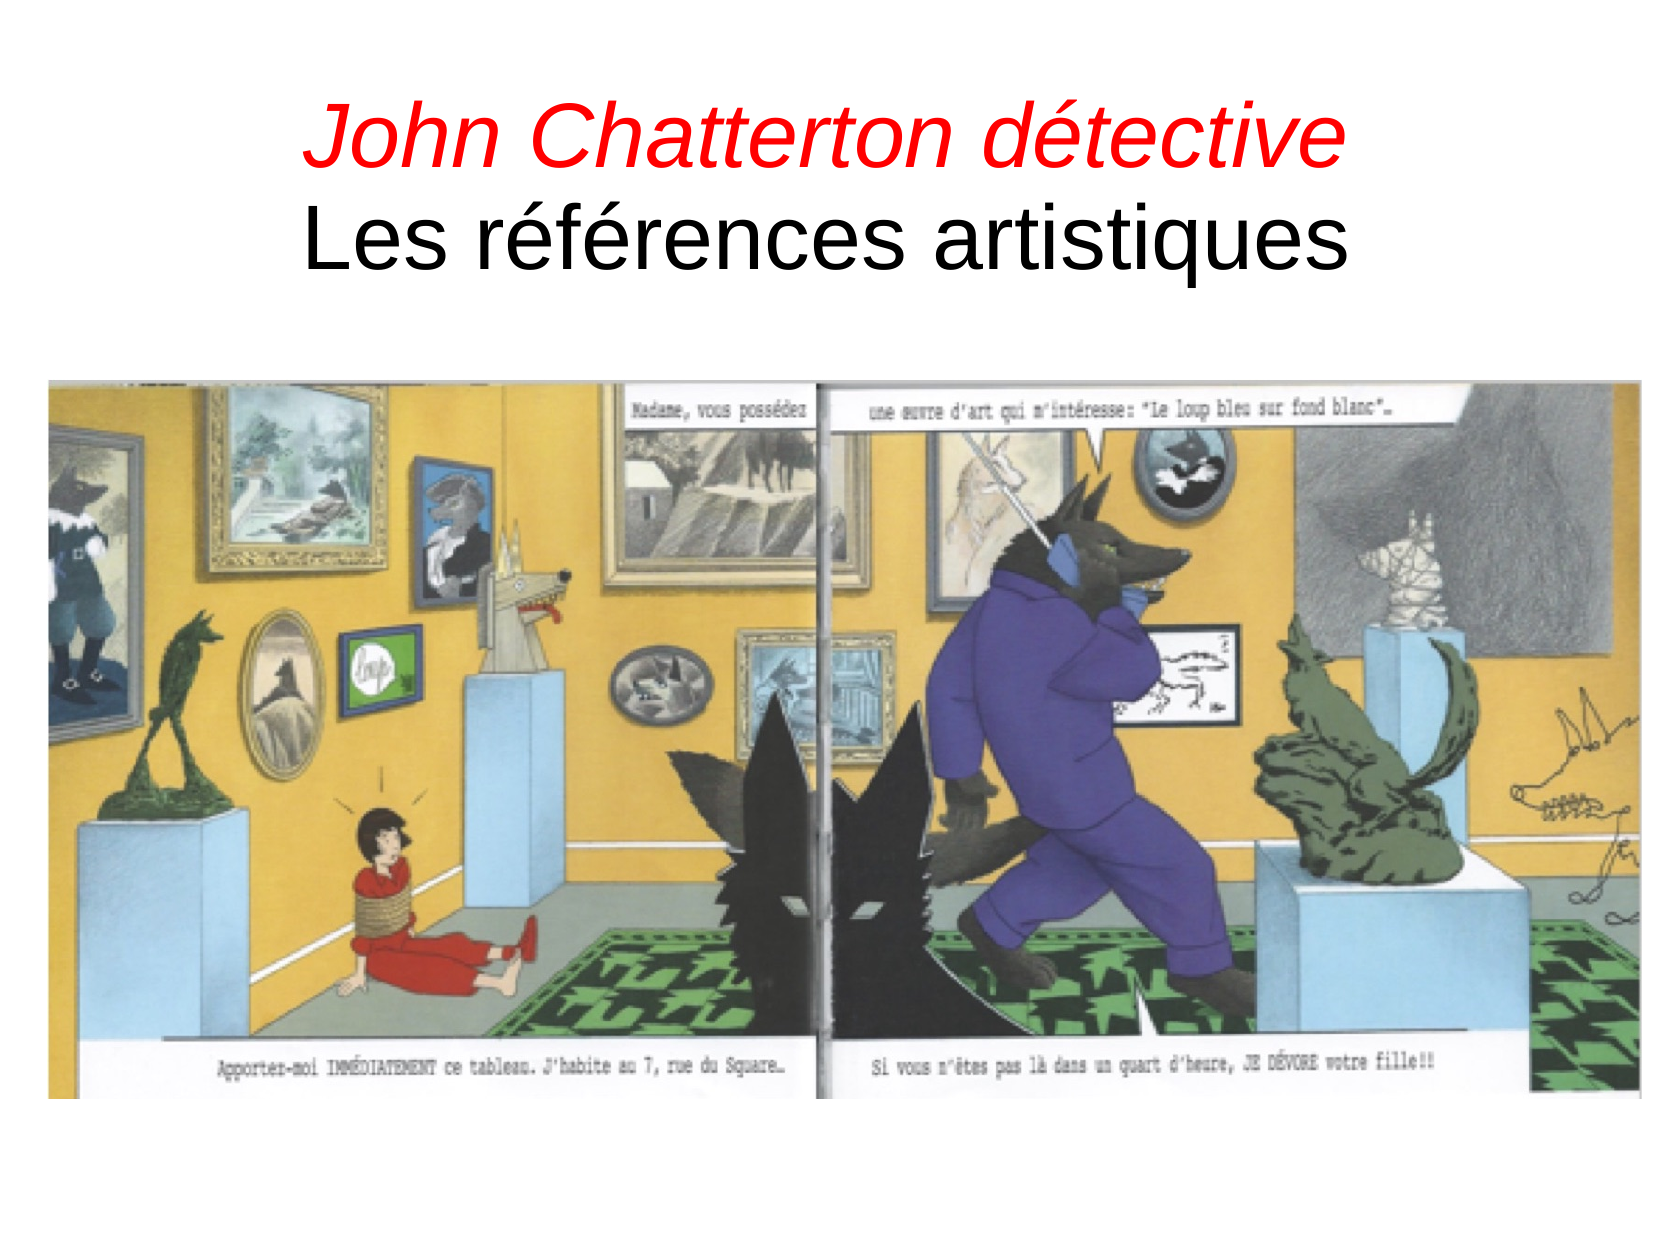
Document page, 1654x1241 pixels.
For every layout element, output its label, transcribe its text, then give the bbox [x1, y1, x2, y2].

title John Chatterton détective Les références artistiques [82, 83, 1571, 291]
picture [47, 379, 1642, 1099]
